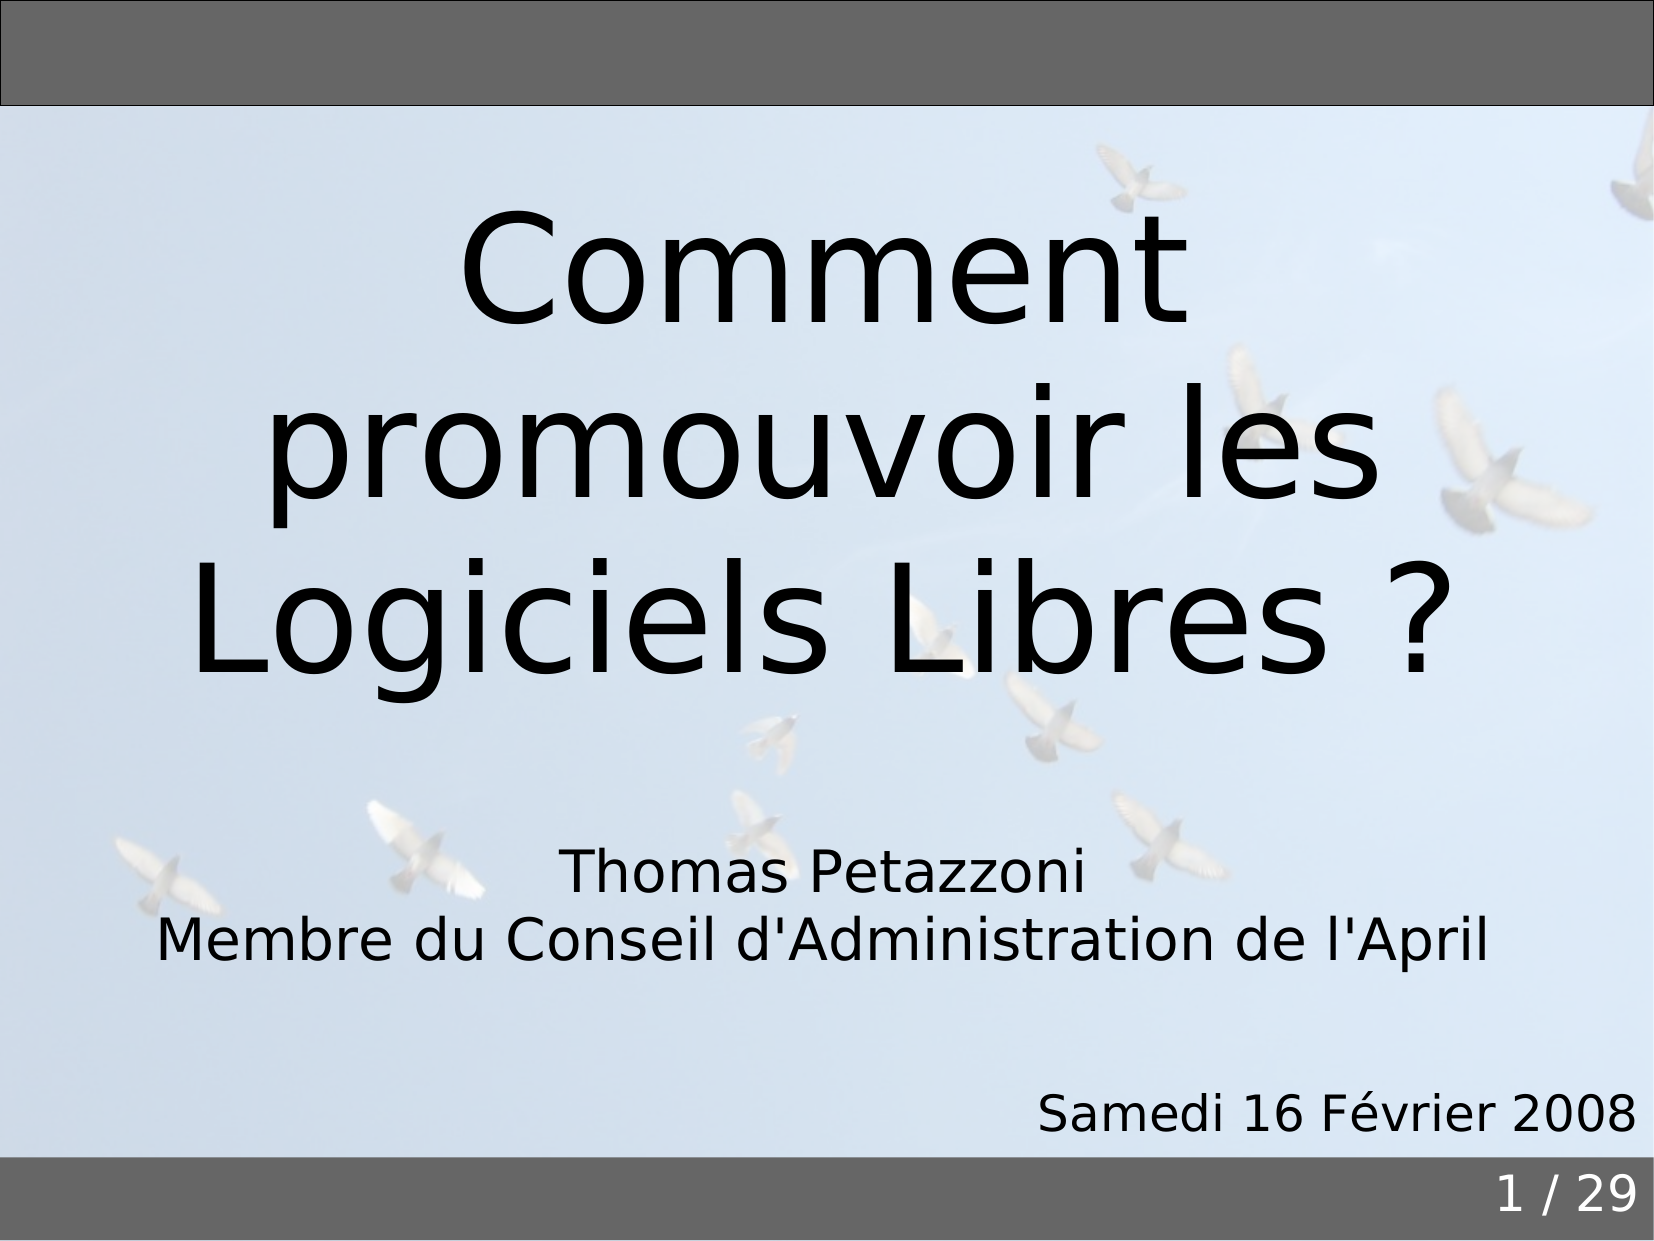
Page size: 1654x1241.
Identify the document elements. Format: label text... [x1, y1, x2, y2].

text_box Samedi 16 Février 2008 [0, 1077, 1654, 1151]
text_box Comment promouvoir les Logiciels Libres ? Thomas Petazzoni Membre du Conseil d'Administration de l'April [0, 176, 1651, 982]
